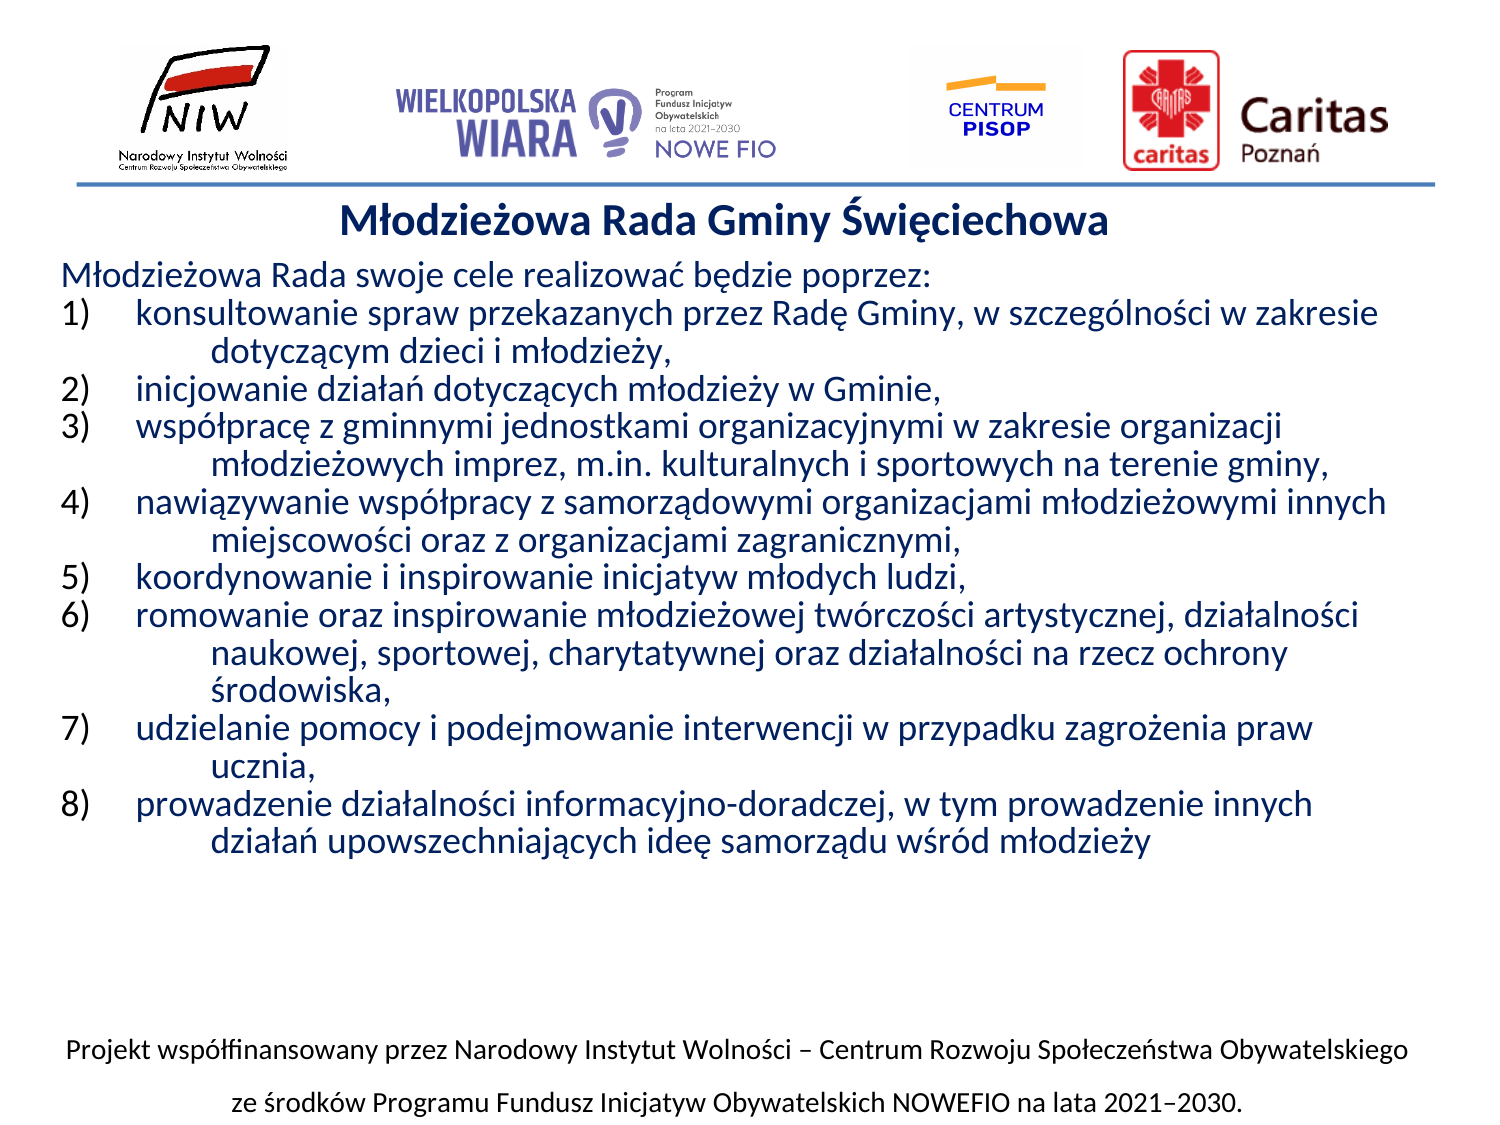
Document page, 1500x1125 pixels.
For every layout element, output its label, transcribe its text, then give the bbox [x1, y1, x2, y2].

text_box Młodzieżowa Rada Gminy Święciechowa Młodzieżowa Rada swoje cele realizować będzie poprzez: konsultowanie spraw przekazanych przez Radę Gminy, w szczególności w zakresie dotyczącym dzieci i młodzieży, inicjowanie działań dotyczących młodzieży w Gminie, współpracę z gminnymi jednostkami organizacyjnymi w zakresie organizacji młodzieżowych imprez, m.in. kulturalnych i sportowych na terenie gminy, nawiązywanie współpracy z samorządowymi organizacjami młodzieżowymi innych miejscowości oraz z organizacjami zagranicznymi, koordynowanie i inspirowanie inicjatyw młodych ludzi, romowanie oraz inspirowanie młodzieżowej twórczości artystycznej, działalności naukowej, sportowej, charytatywnej oraz działalności na rzecz ochrony środowiska, udzielanie pomocy i podejmowanie interwencji w przypadku zagrożenia praw ucznia, prowadzenie działalności informacyjno-doradczej, w tym prowadzenie innych działań upowszechniających ideę samorządu wśród młodzieży [45, 193, 1414, 932]
